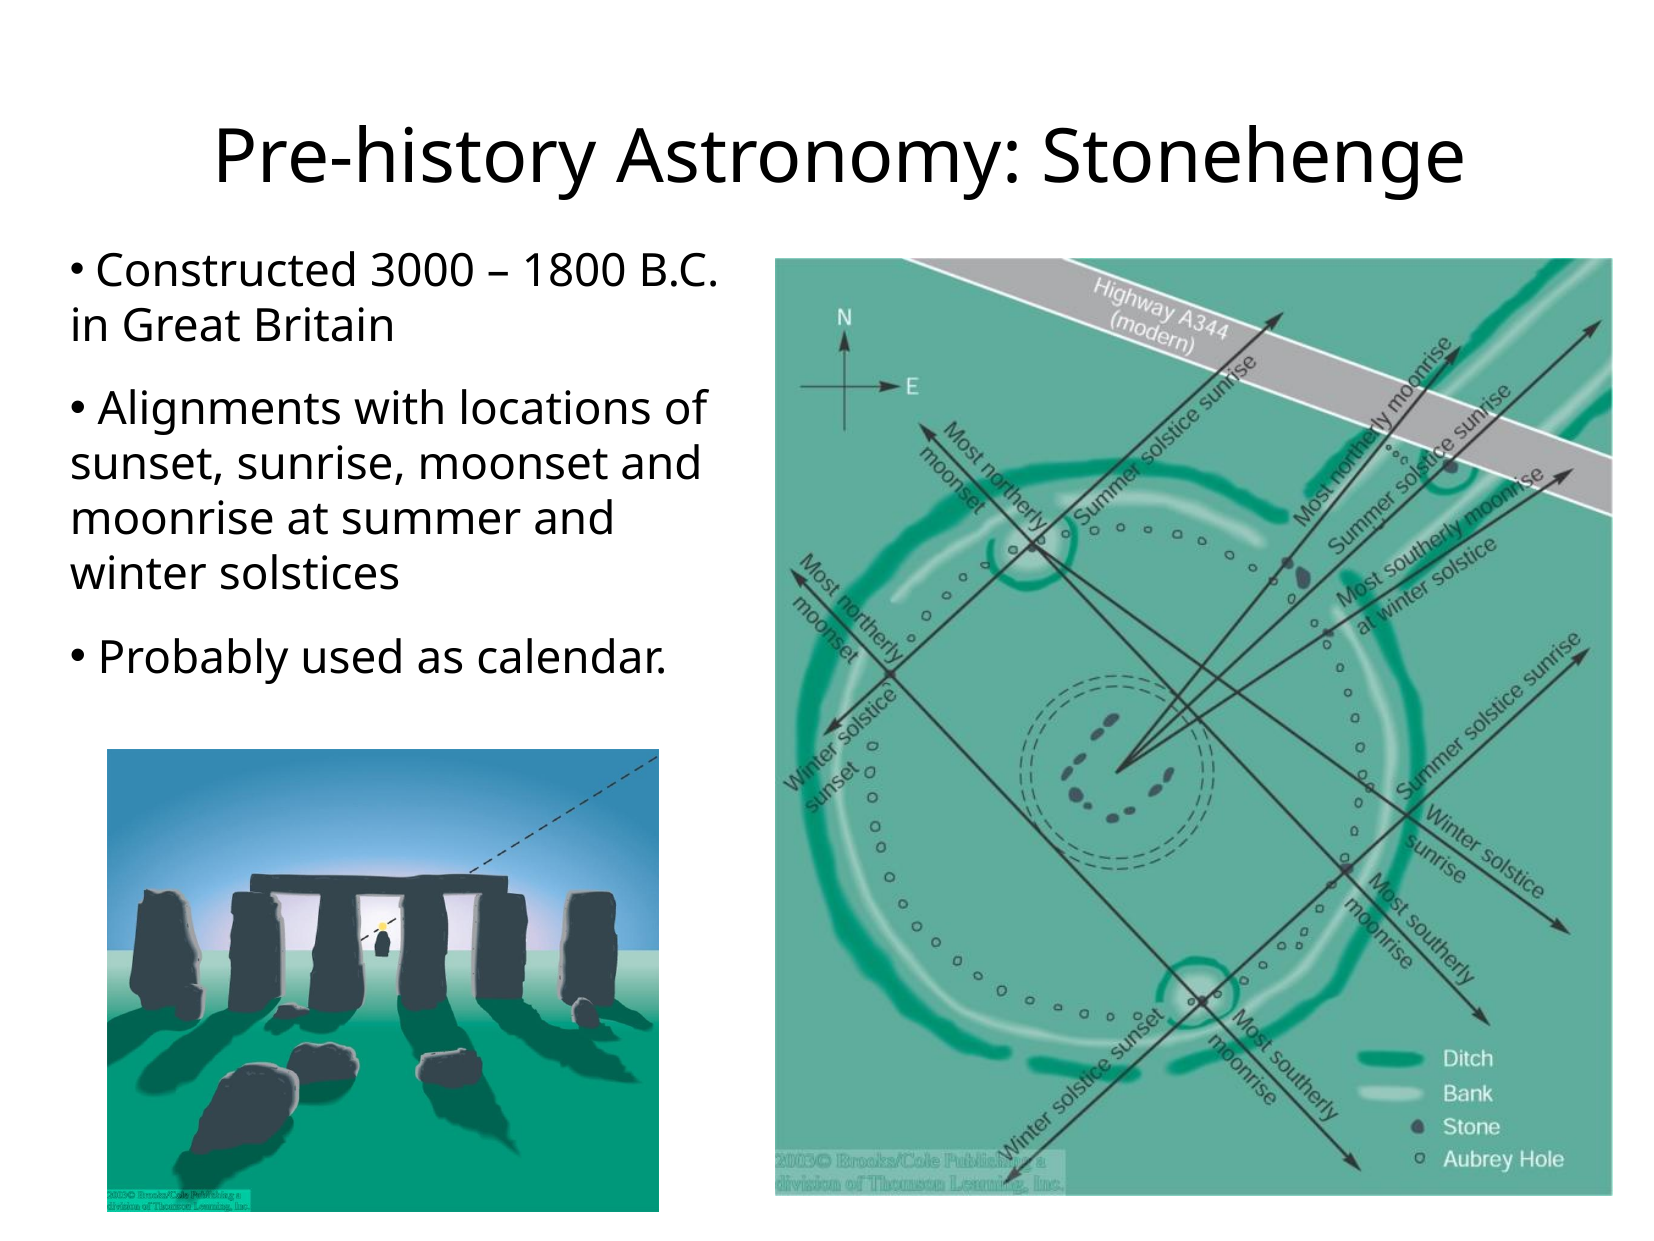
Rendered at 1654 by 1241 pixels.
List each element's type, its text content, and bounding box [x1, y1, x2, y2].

title Pre-history Astronomy: Stonehenge [82, 49, 1571, 257]
text_box Constructed 3000 – 1800 B.C. in Great Britain Alignments with locations of sunset, sunrise, moonset and moonrise at summer and winter solstices Probably used as calendar. [55, 232, 758, 691]
picture [775, 258, 1613, 1196]
picture [107, 749, 659, 1212]
